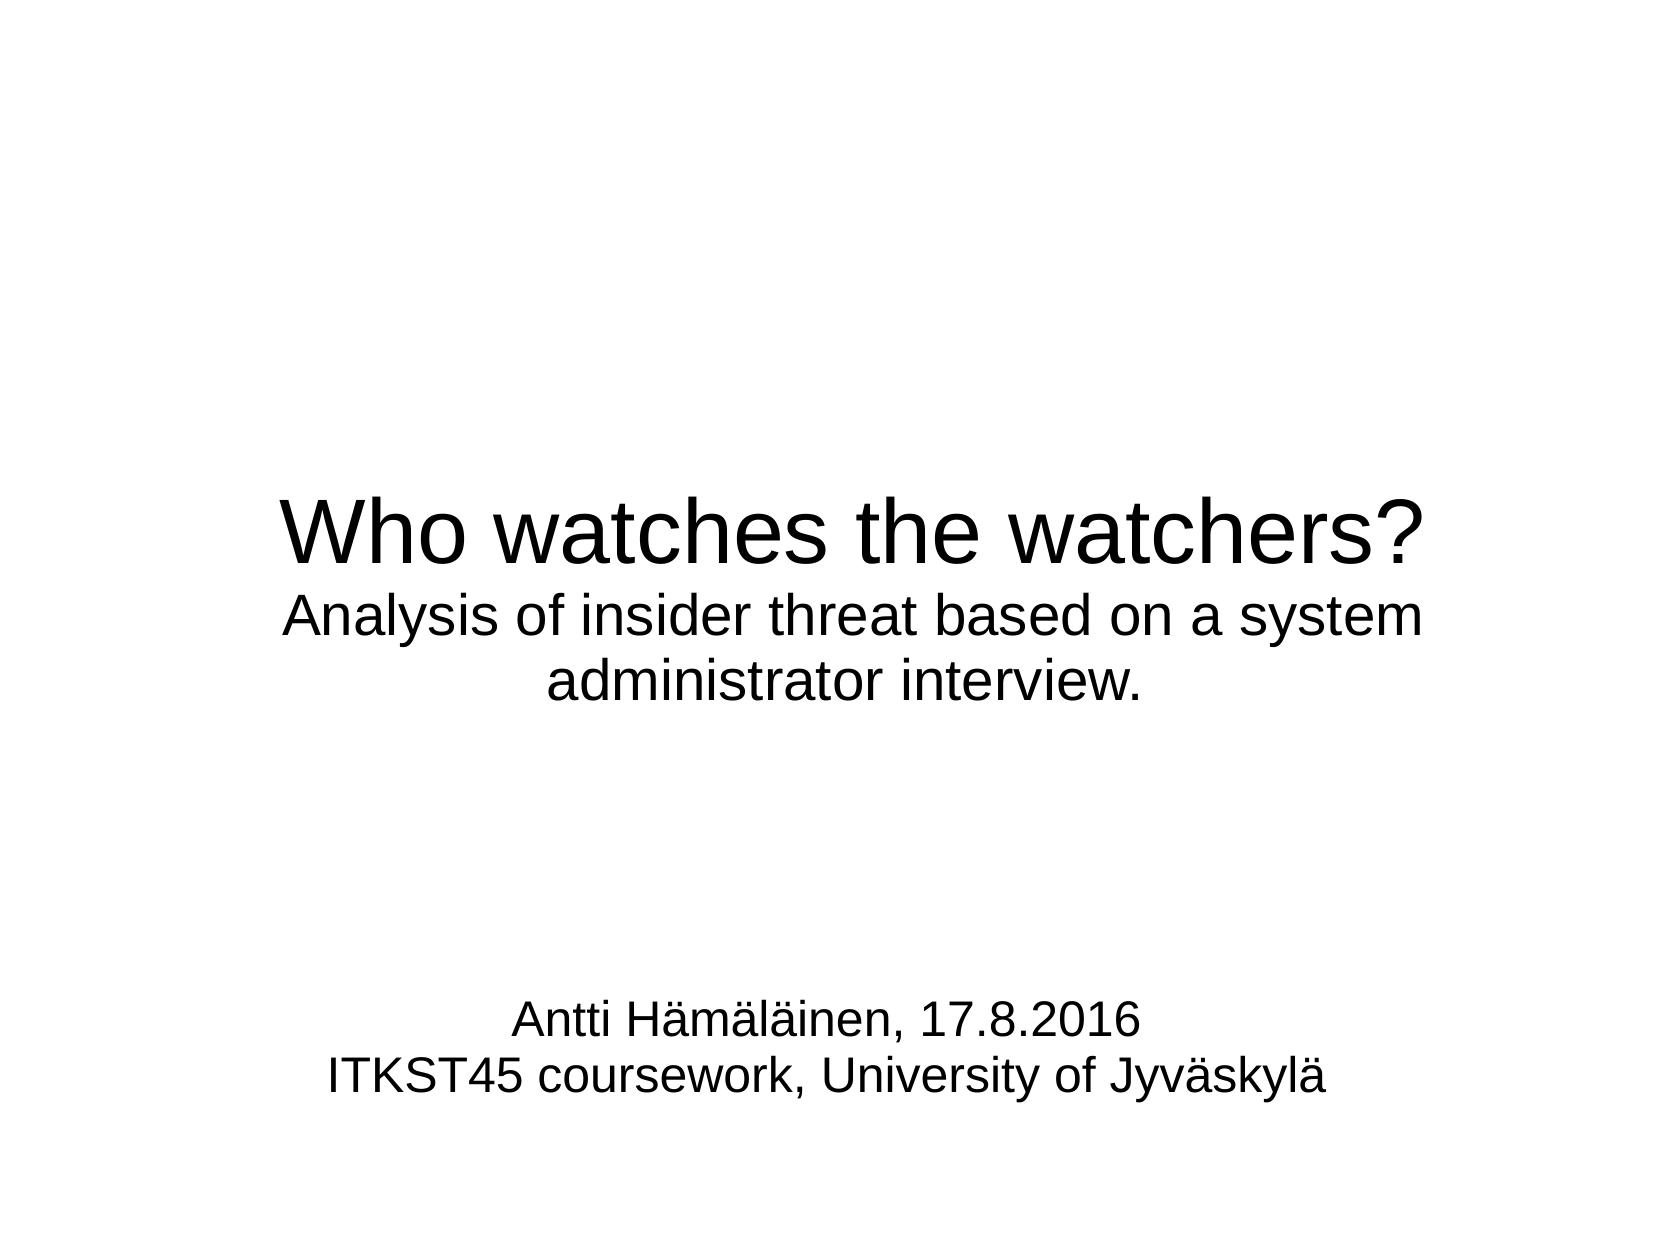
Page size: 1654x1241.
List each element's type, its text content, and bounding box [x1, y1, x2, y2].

title Who watches the watchers? Analysis of insider threat based on a system administrator interview. [109, 389, 1598, 804]
subtitle Antti Hämäläinen, 17.8.2016 ITKST45 coursework, University of Jyväskylä [82, 484, 1571, 1109]
